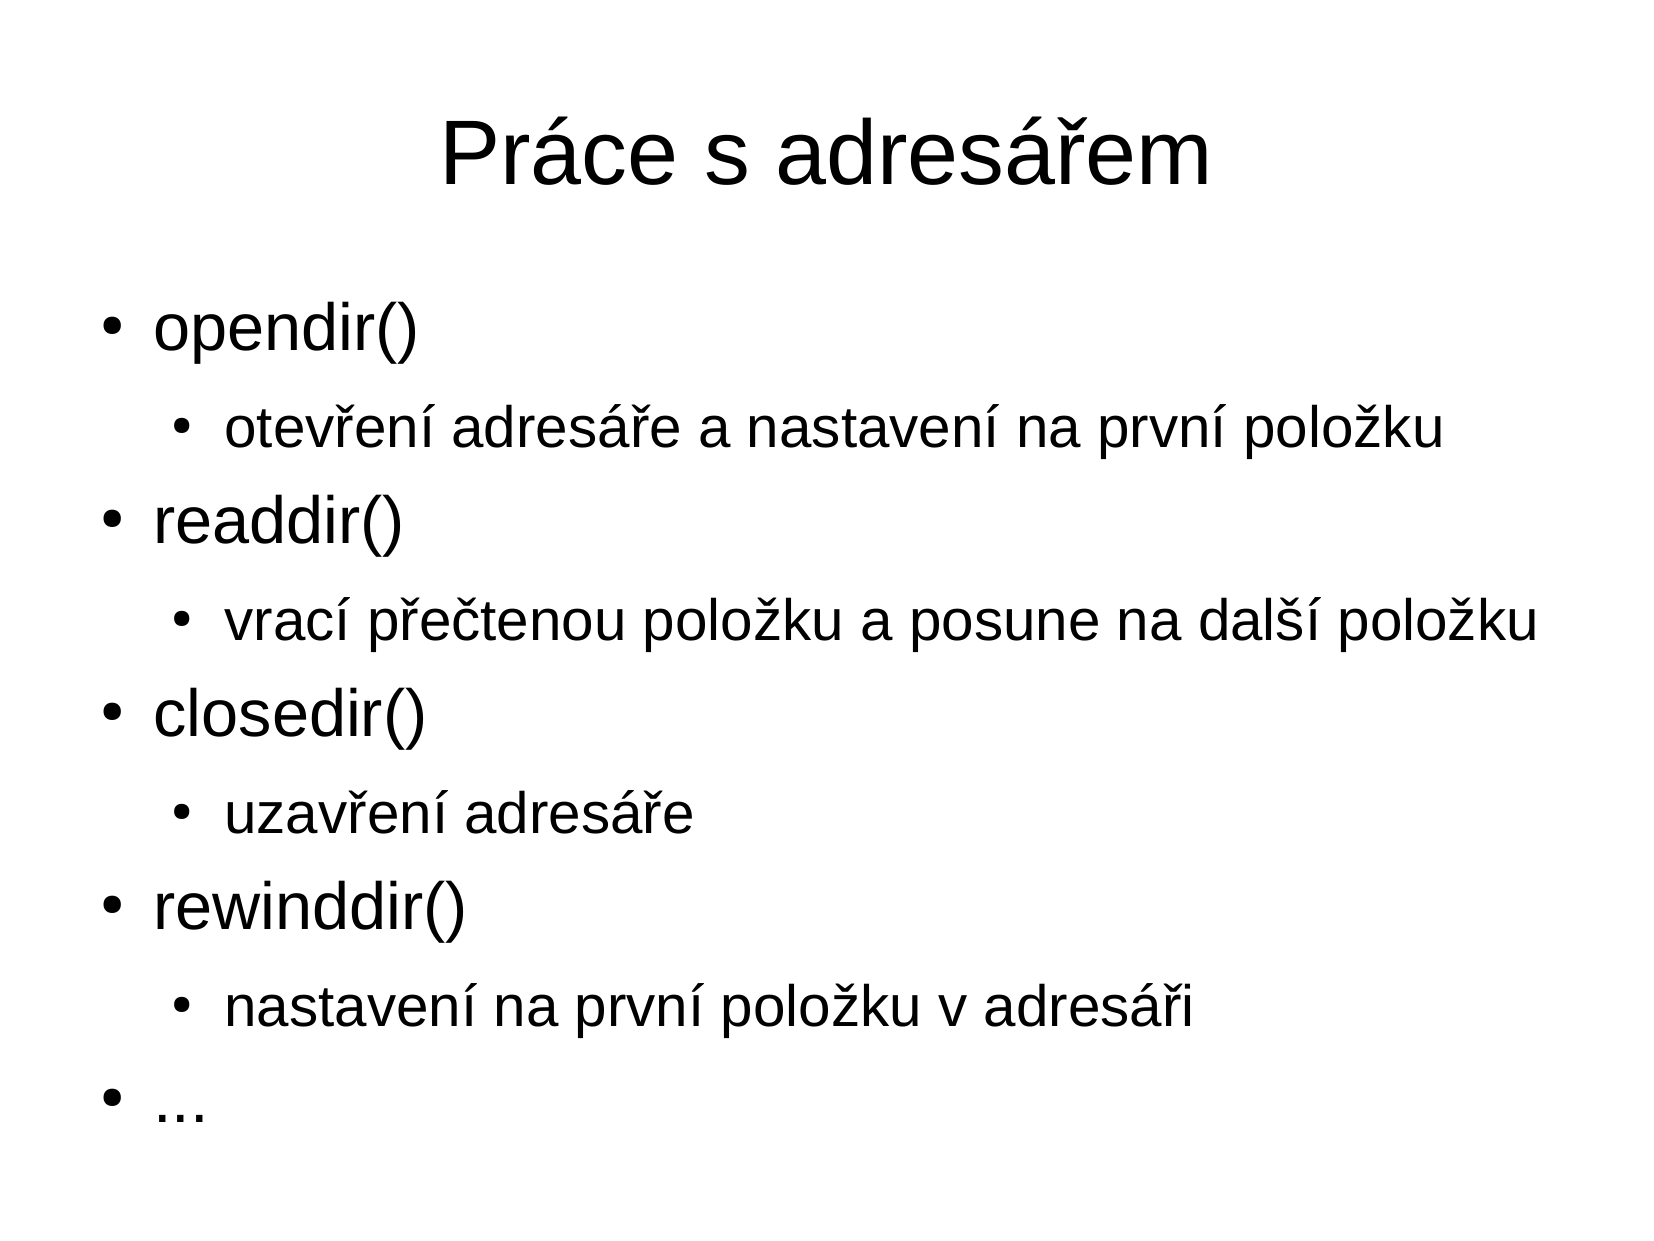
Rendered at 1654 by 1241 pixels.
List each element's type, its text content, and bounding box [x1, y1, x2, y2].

list opendir() otevření adresáře a nastavení na první položku readdir() vrací přečtenou položku a posune na další položku closedir() uzavření adresáře rewinddir() nastavení na první položku v adresáři ... [82, 290, 1571, 1137]
title Práce s adresářem [82, 56, 1571, 250]
